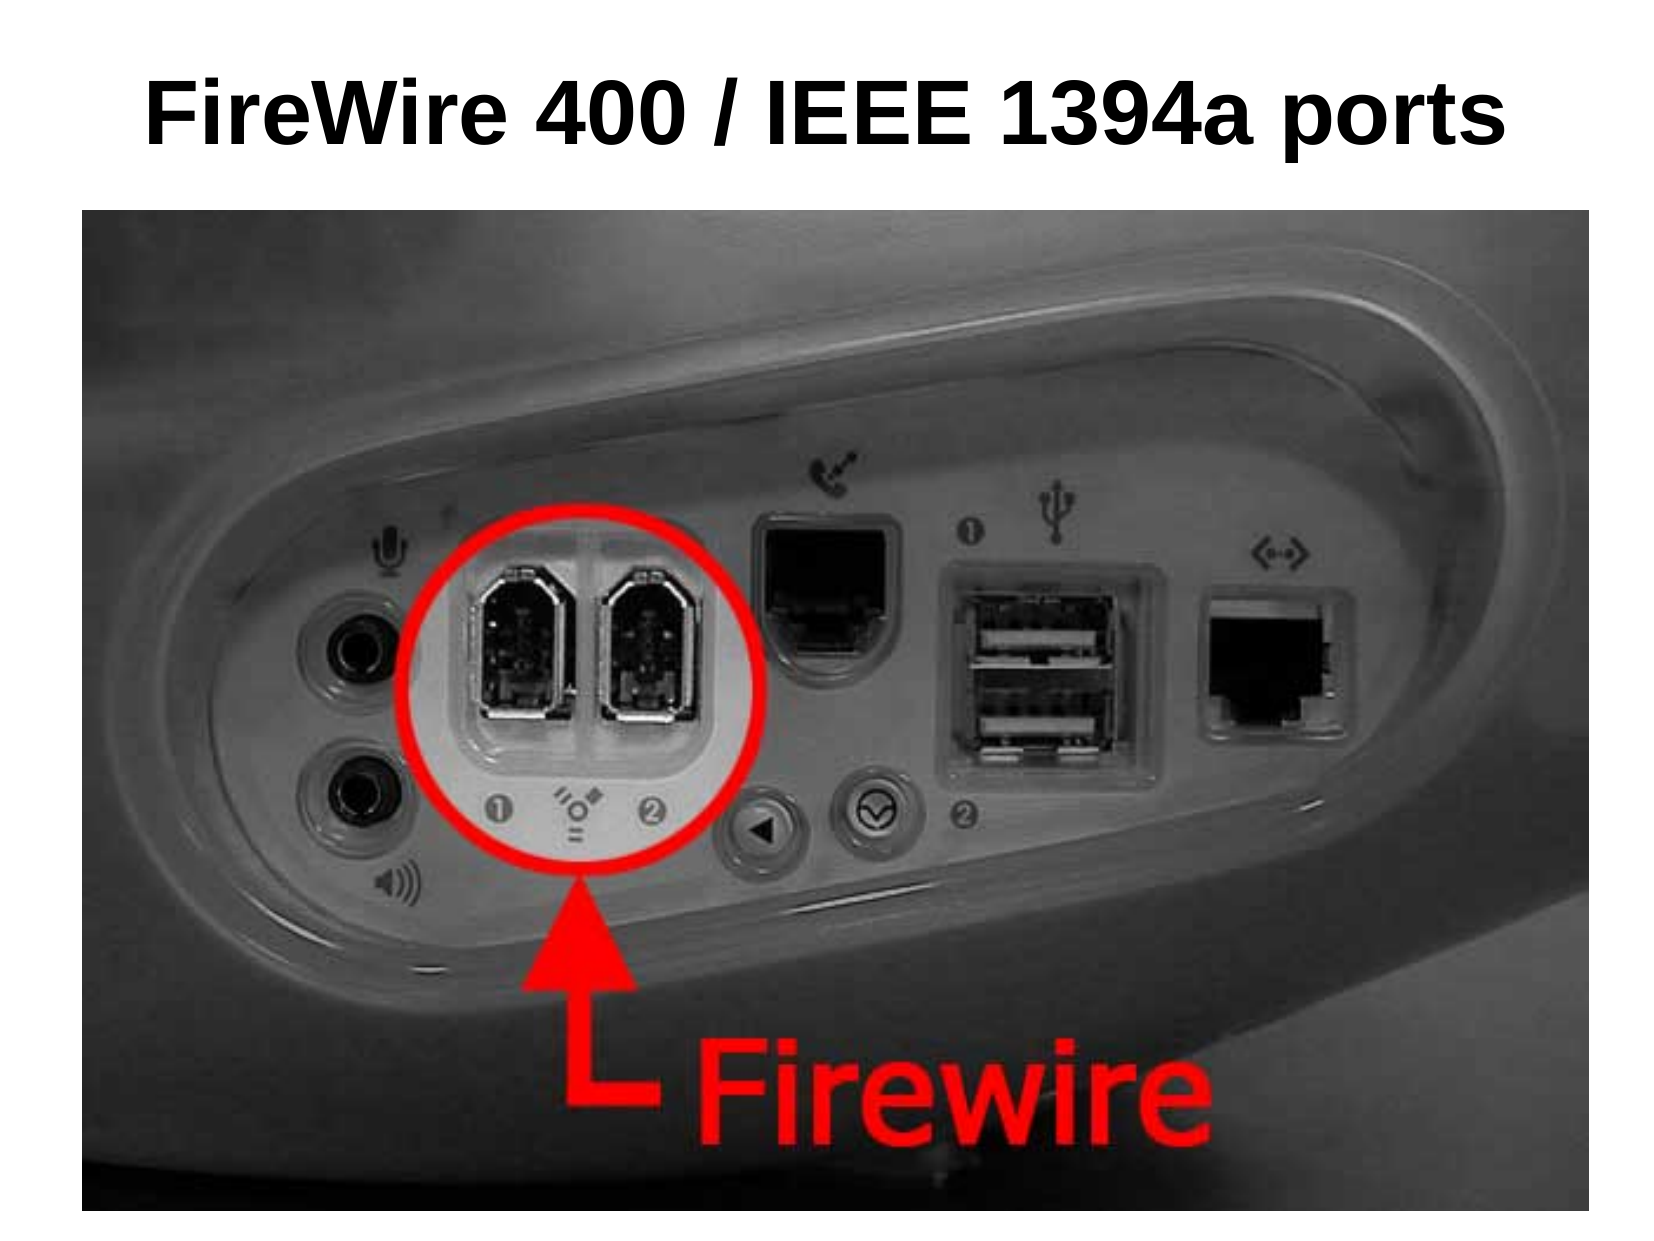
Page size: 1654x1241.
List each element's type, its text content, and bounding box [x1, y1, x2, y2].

title FireWire 400 / IEEE 1394a ports [82, 49, 1571, 178]
picture [82, 210, 1589, 1211]
